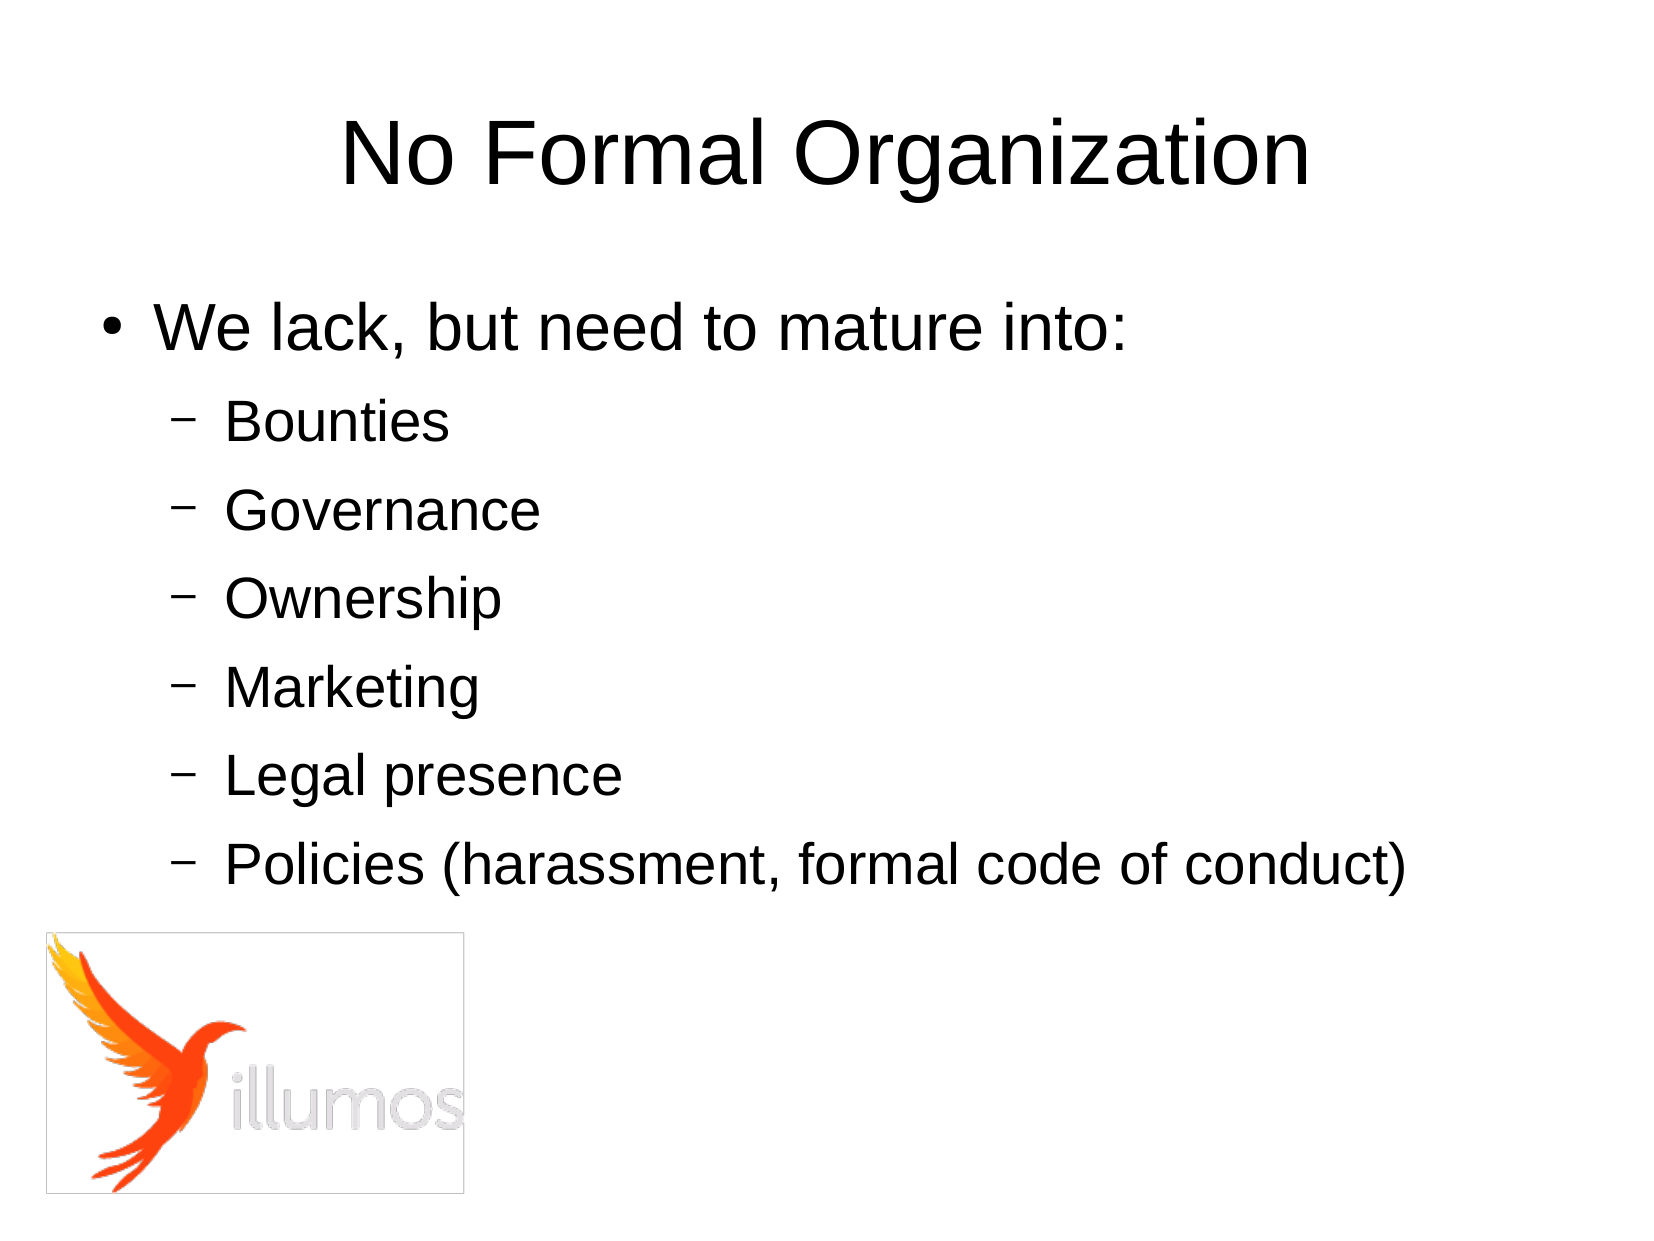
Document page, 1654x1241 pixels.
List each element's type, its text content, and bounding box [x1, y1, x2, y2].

title No Formal Organization [82, 49, 1571, 257]
picture [0, 886, 511, 1241]
list We lack, but need to mature into: Bounties Governance Ownership Marketing Legal presence Policies (harassment, formal code of conduct) [82, 290, 1571, 1010]
